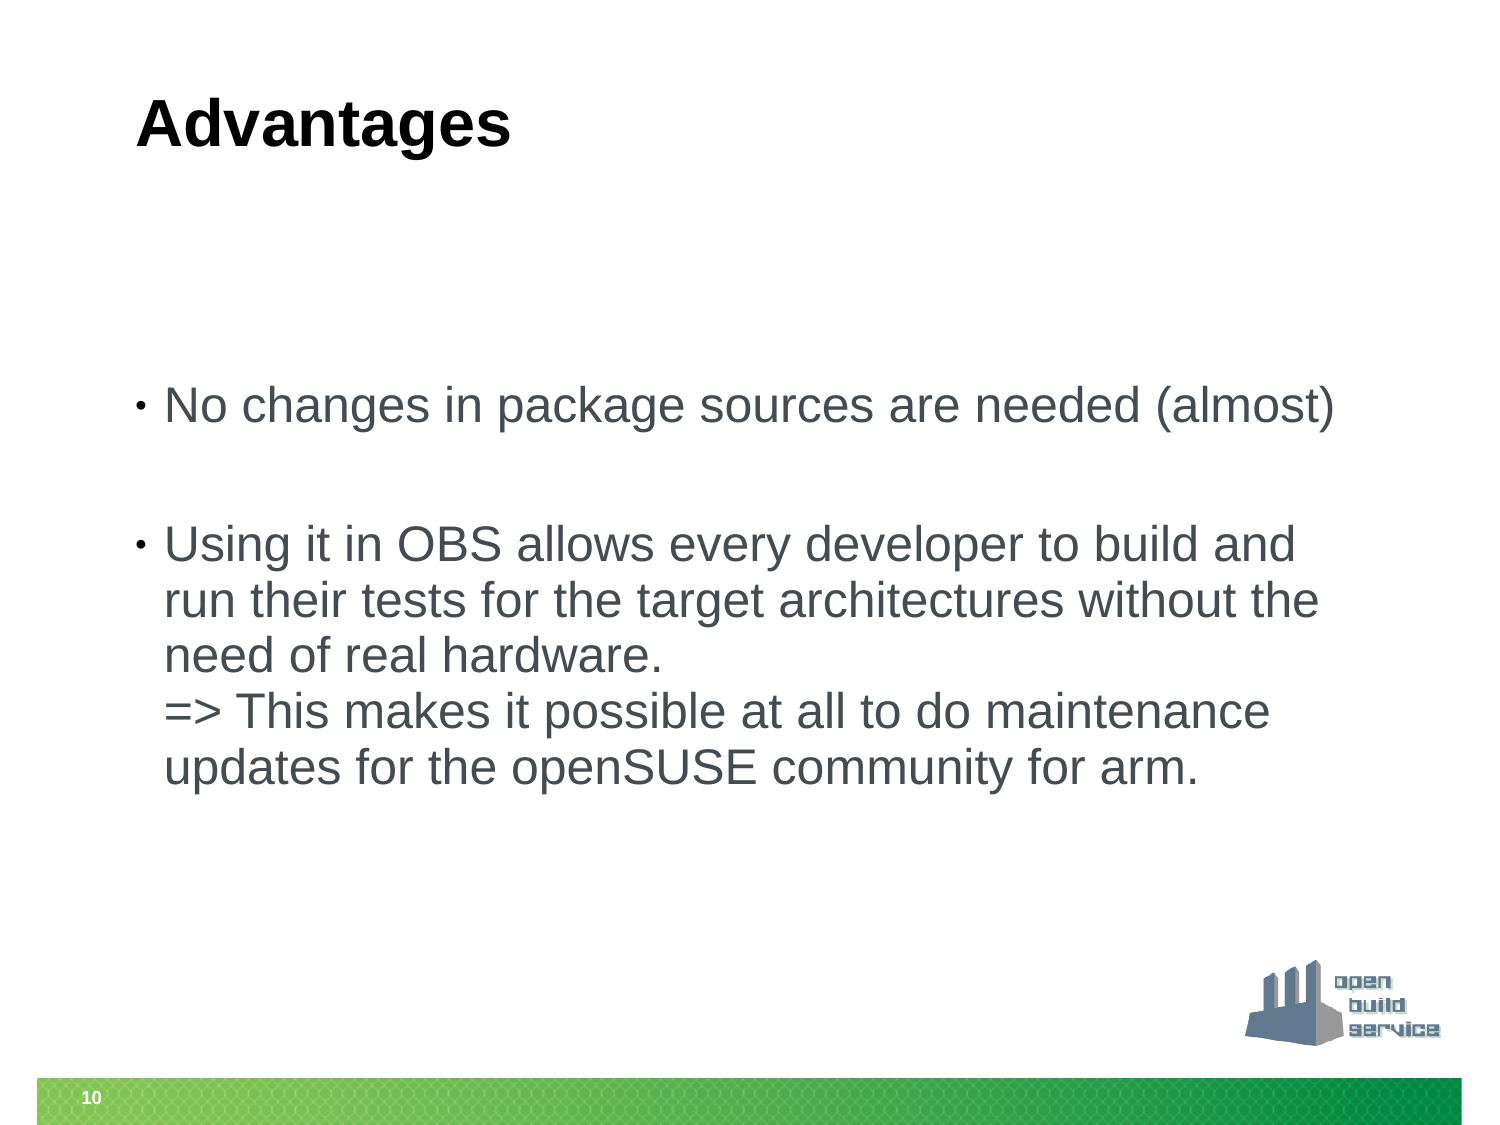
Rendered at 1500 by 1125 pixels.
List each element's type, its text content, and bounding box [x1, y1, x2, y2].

title Advantages [135, 41, 1372, 204]
picture [1245, 960, 1441, 1046]
picture [37, 1078, 1462, 1125]
list No changes in package sources are needed (almost) Using it in OBS allows every developer to build and run their tests for the target architectures without the need of real hardware. => This makes it possible at all to do maintenance updates for the openSUSE community for arm. [135, 238, 1372, 892]
